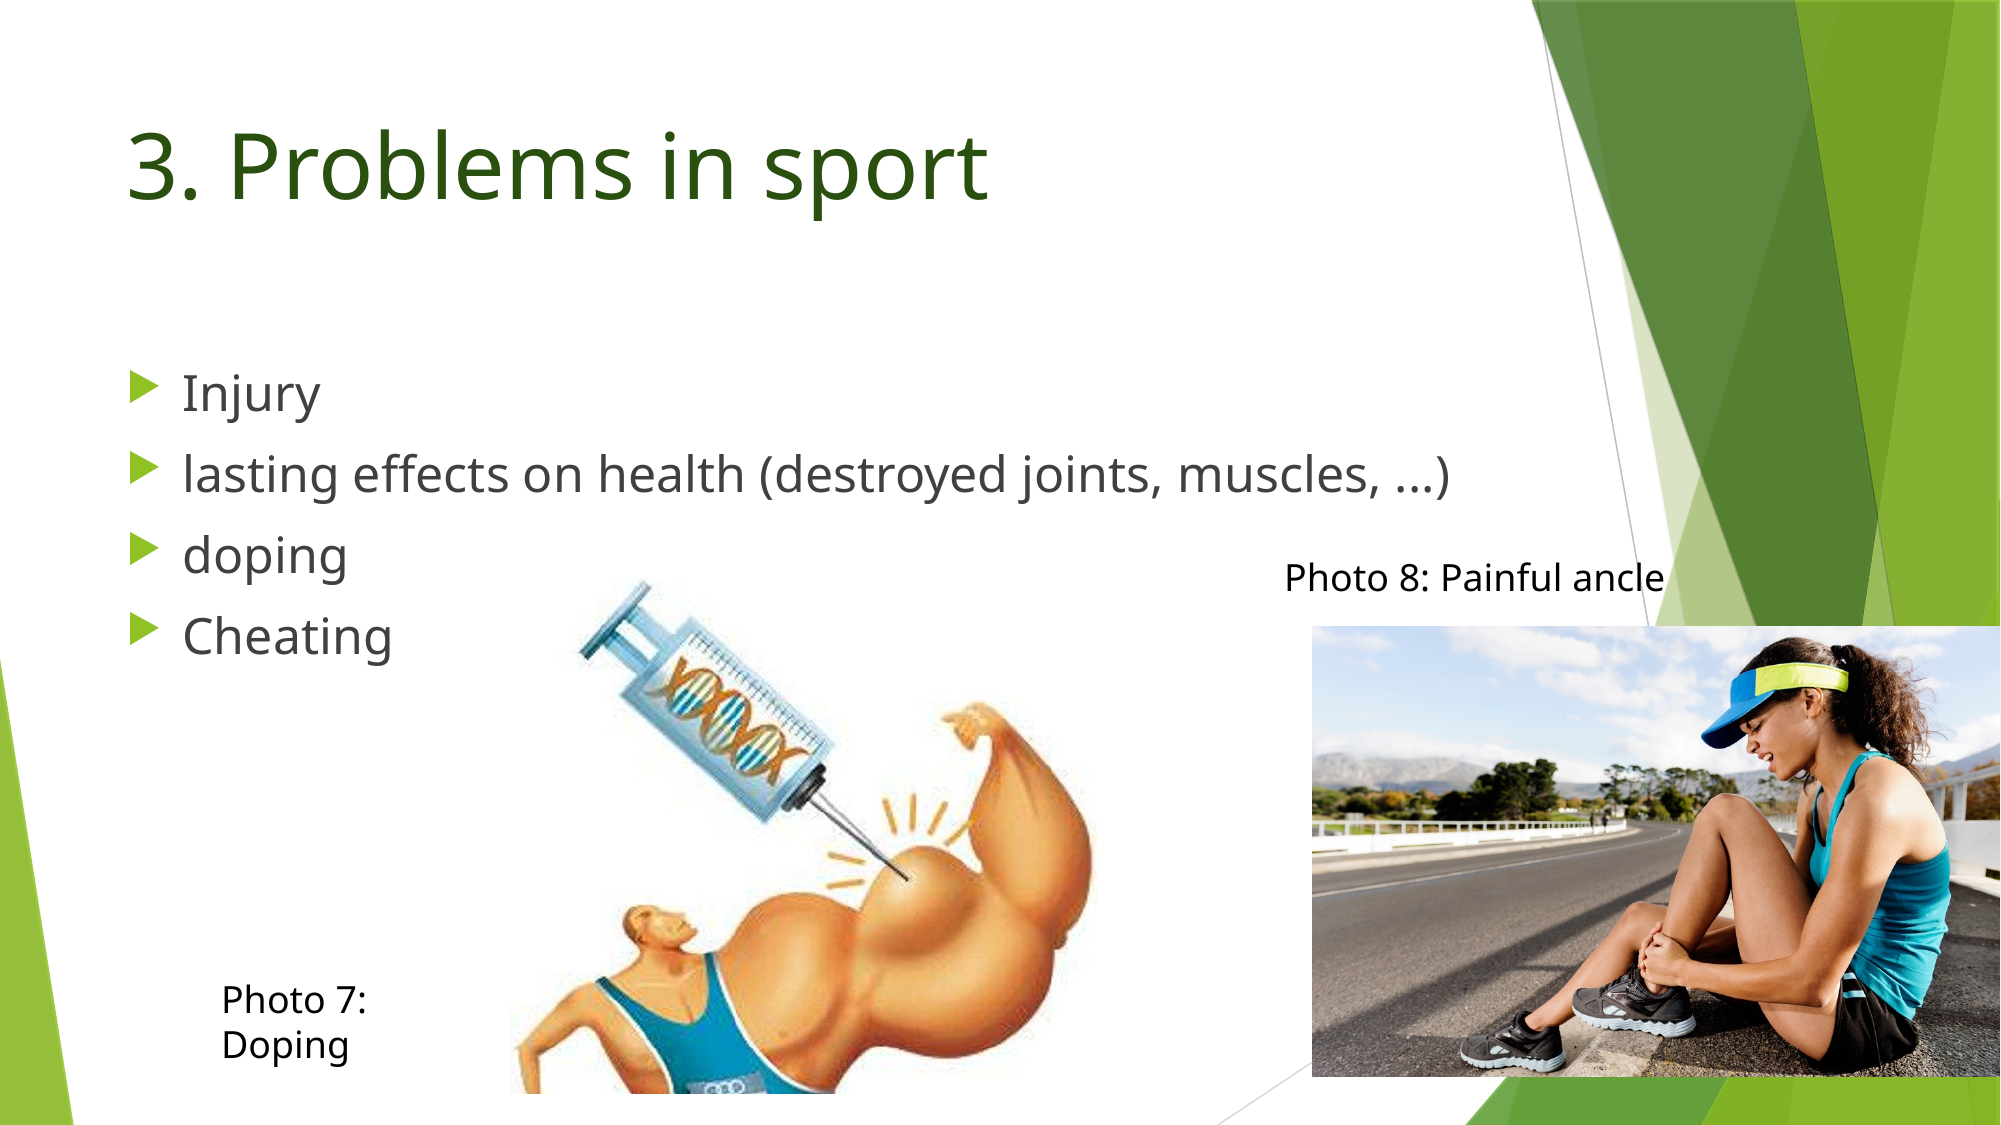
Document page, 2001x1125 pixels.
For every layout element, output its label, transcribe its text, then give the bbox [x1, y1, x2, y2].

list Injury lasting effects on health (destroyed joints, muscles, ...) doping Cheating [111, 354, 1522, 992]
text_box Photo 8: Painful ancle [1269, 546, 1916, 607]
title 3. Problems in sport [111, 99, 1522, 317]
picture [510, 578, 1097, 1094]
picture [1312, 626, 2000, 1077]
text_box Photo 7: Doping [206, 968, 511, 1073]
